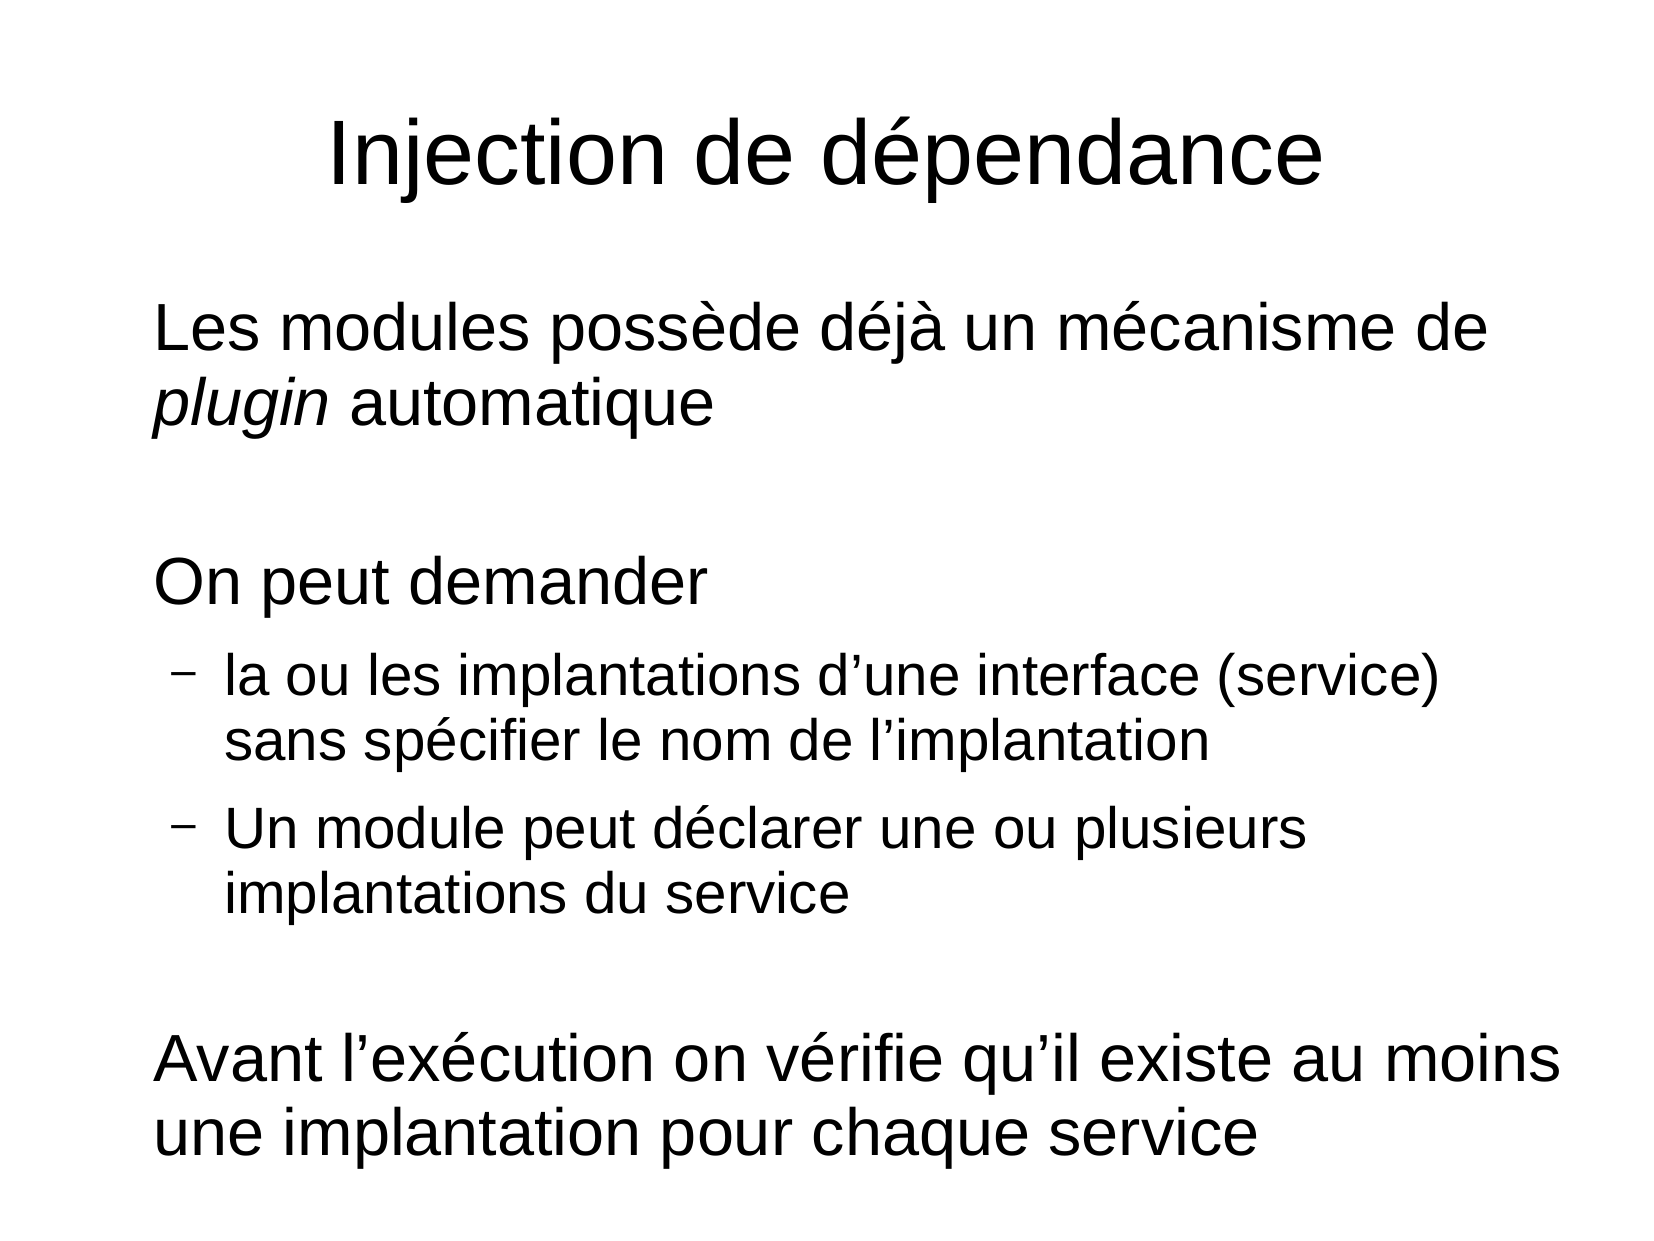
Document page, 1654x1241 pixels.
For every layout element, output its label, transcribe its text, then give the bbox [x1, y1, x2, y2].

title Injection de dépendance [82, 49, 1571, 257]
list Les modules possède déjà un mécanisme de plugin automatique On peut demander la ou les implantations d’une interface (service) sans spécifier le nom de l’implantation Un module peut déclarer une ou plusieurs implantations du service Avant l’exécution on vérifie qu’il existe au moins une implantation pour chaque service [82, 290, 1571, 1186]
